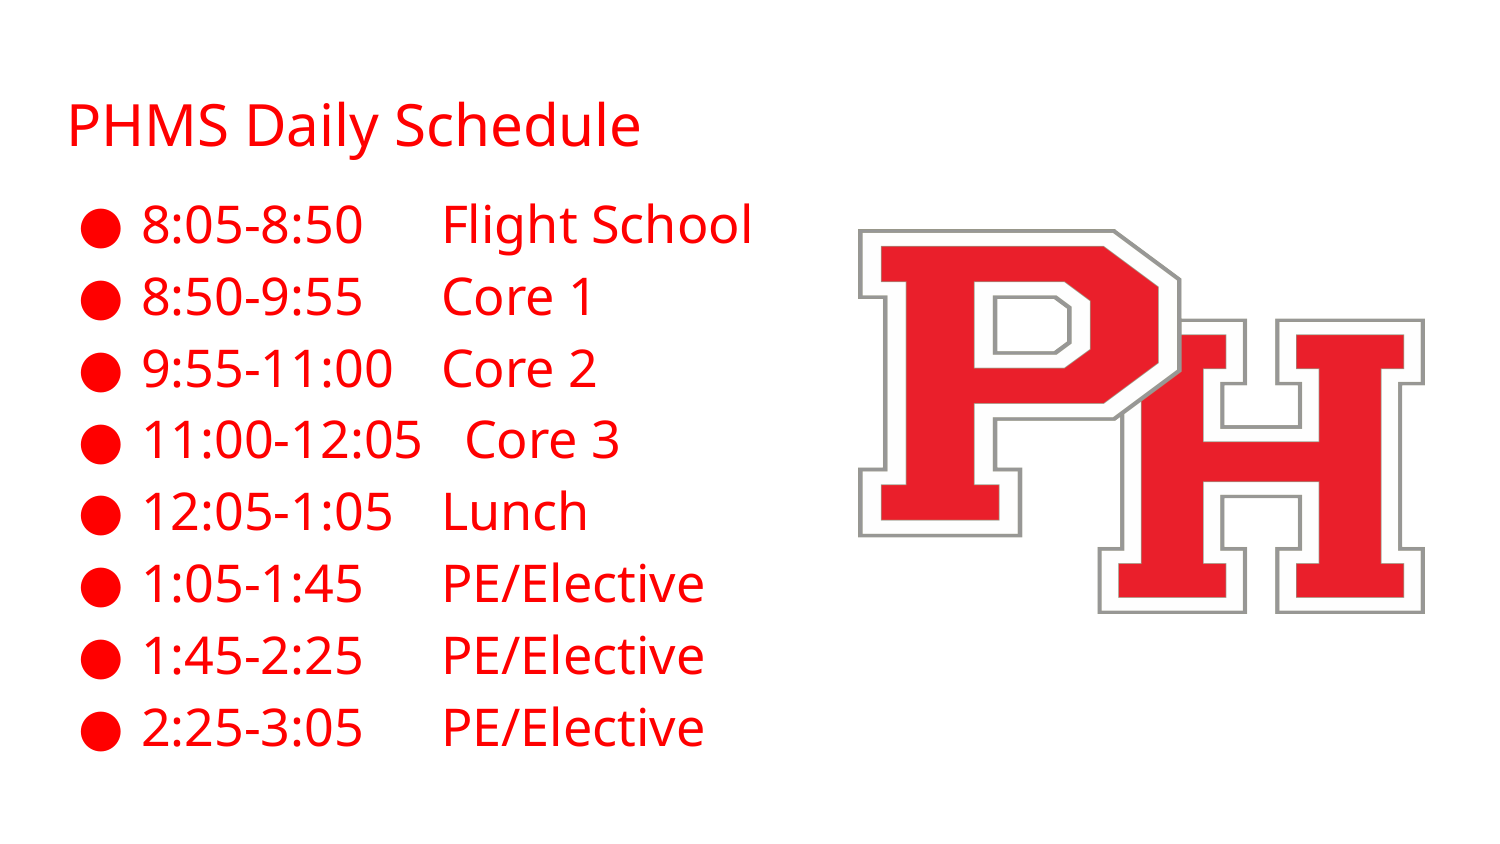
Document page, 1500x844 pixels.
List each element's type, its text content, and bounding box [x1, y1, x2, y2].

picture [858, 229, 1425, 614]
list 8:05-8:50 Flight School 8:50-9:55 Core 1 9:55-11:00 Core 2 11:00-12:05 Core 3 12:05-1:05 Lunch 1:05-1:45 PE/Elective 1:45-2:25 PE/Elective 2:25-3:05 PE/Elective [51, 166, 1449, 750]
title PHMS Daily Schedule [51, 72, 1449, 166]
